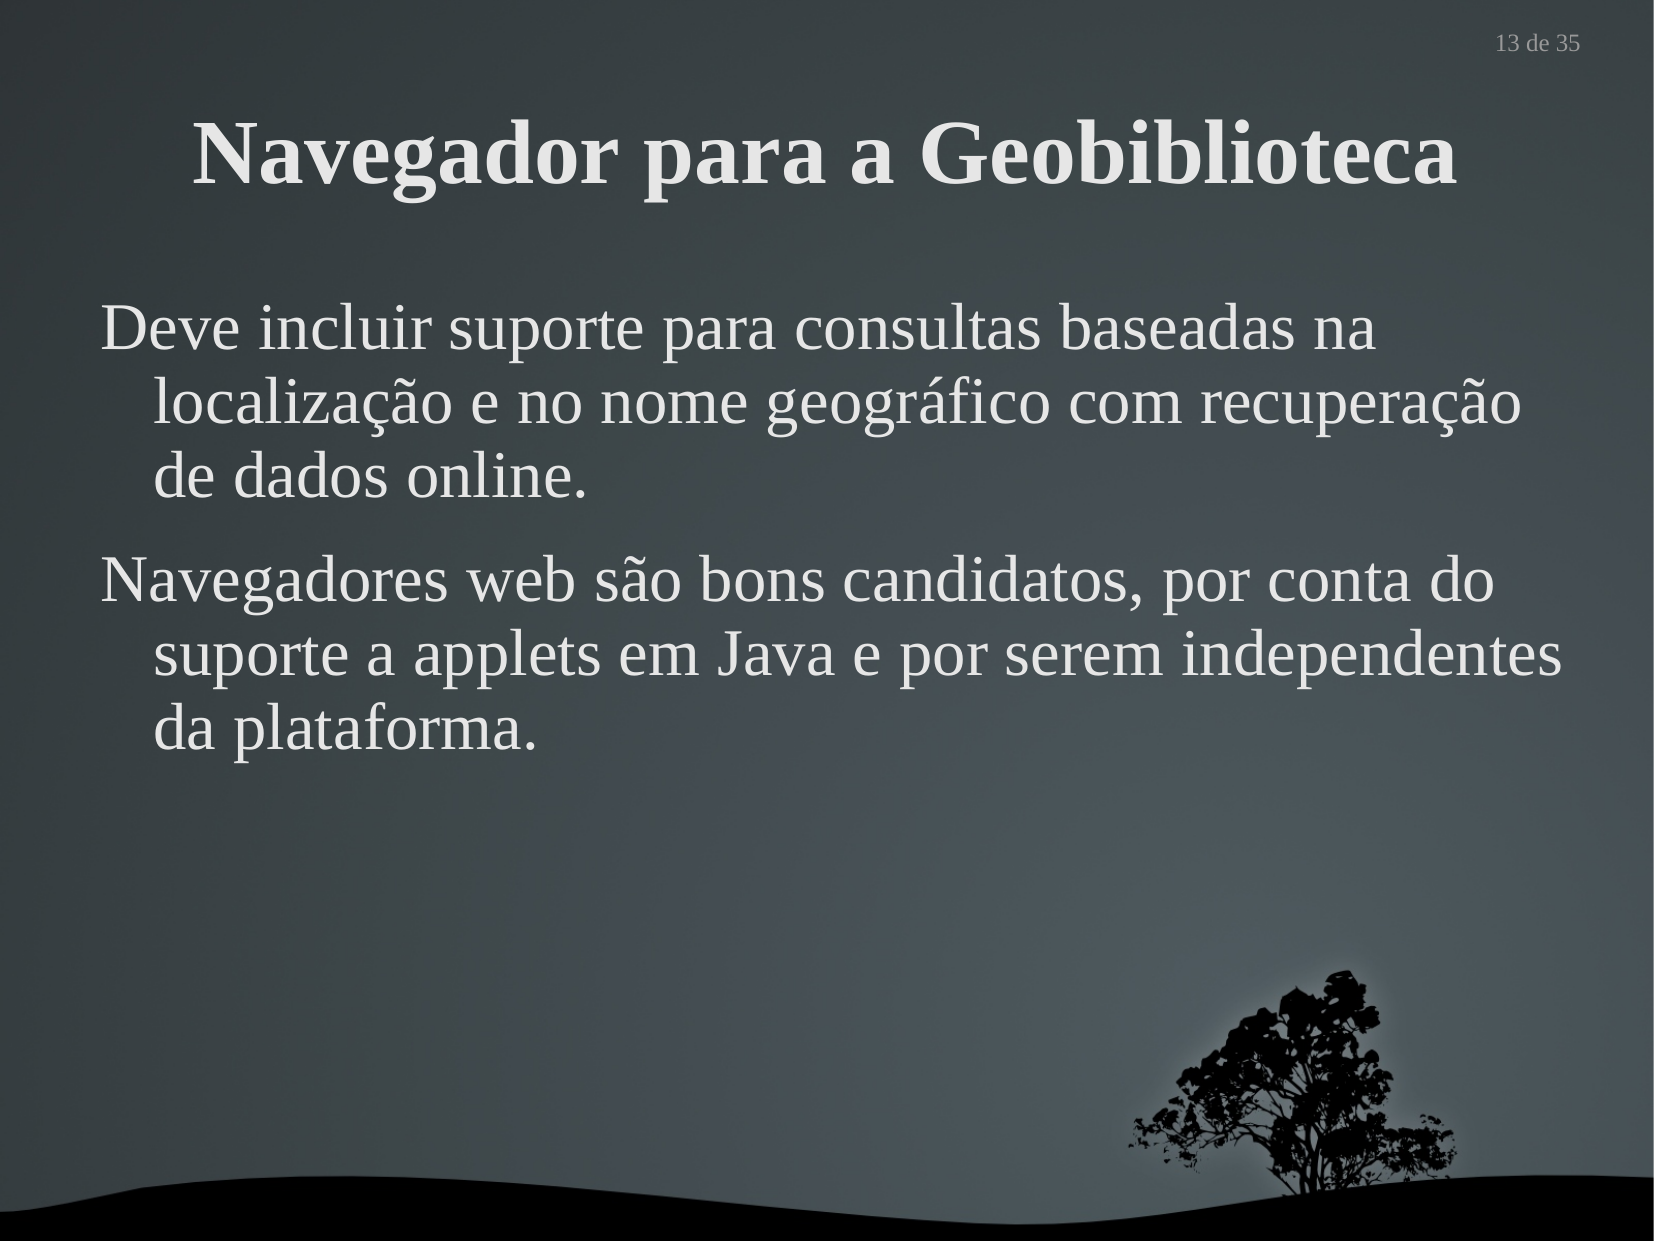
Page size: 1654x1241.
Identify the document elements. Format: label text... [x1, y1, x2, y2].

list Deve incluir suporte para consultas baseadas na localização e no nome geográfico com recuperação de dados online. Navegadores web são bons candidatos, por conta do suporte a applets em Java e por serem independentes da plataforma. [82, 290, 1571, 1094]
title Navegador para a Geobiblioteca [82, 56, 1571, 250]
picture [0, 0, 1654, 1241]
